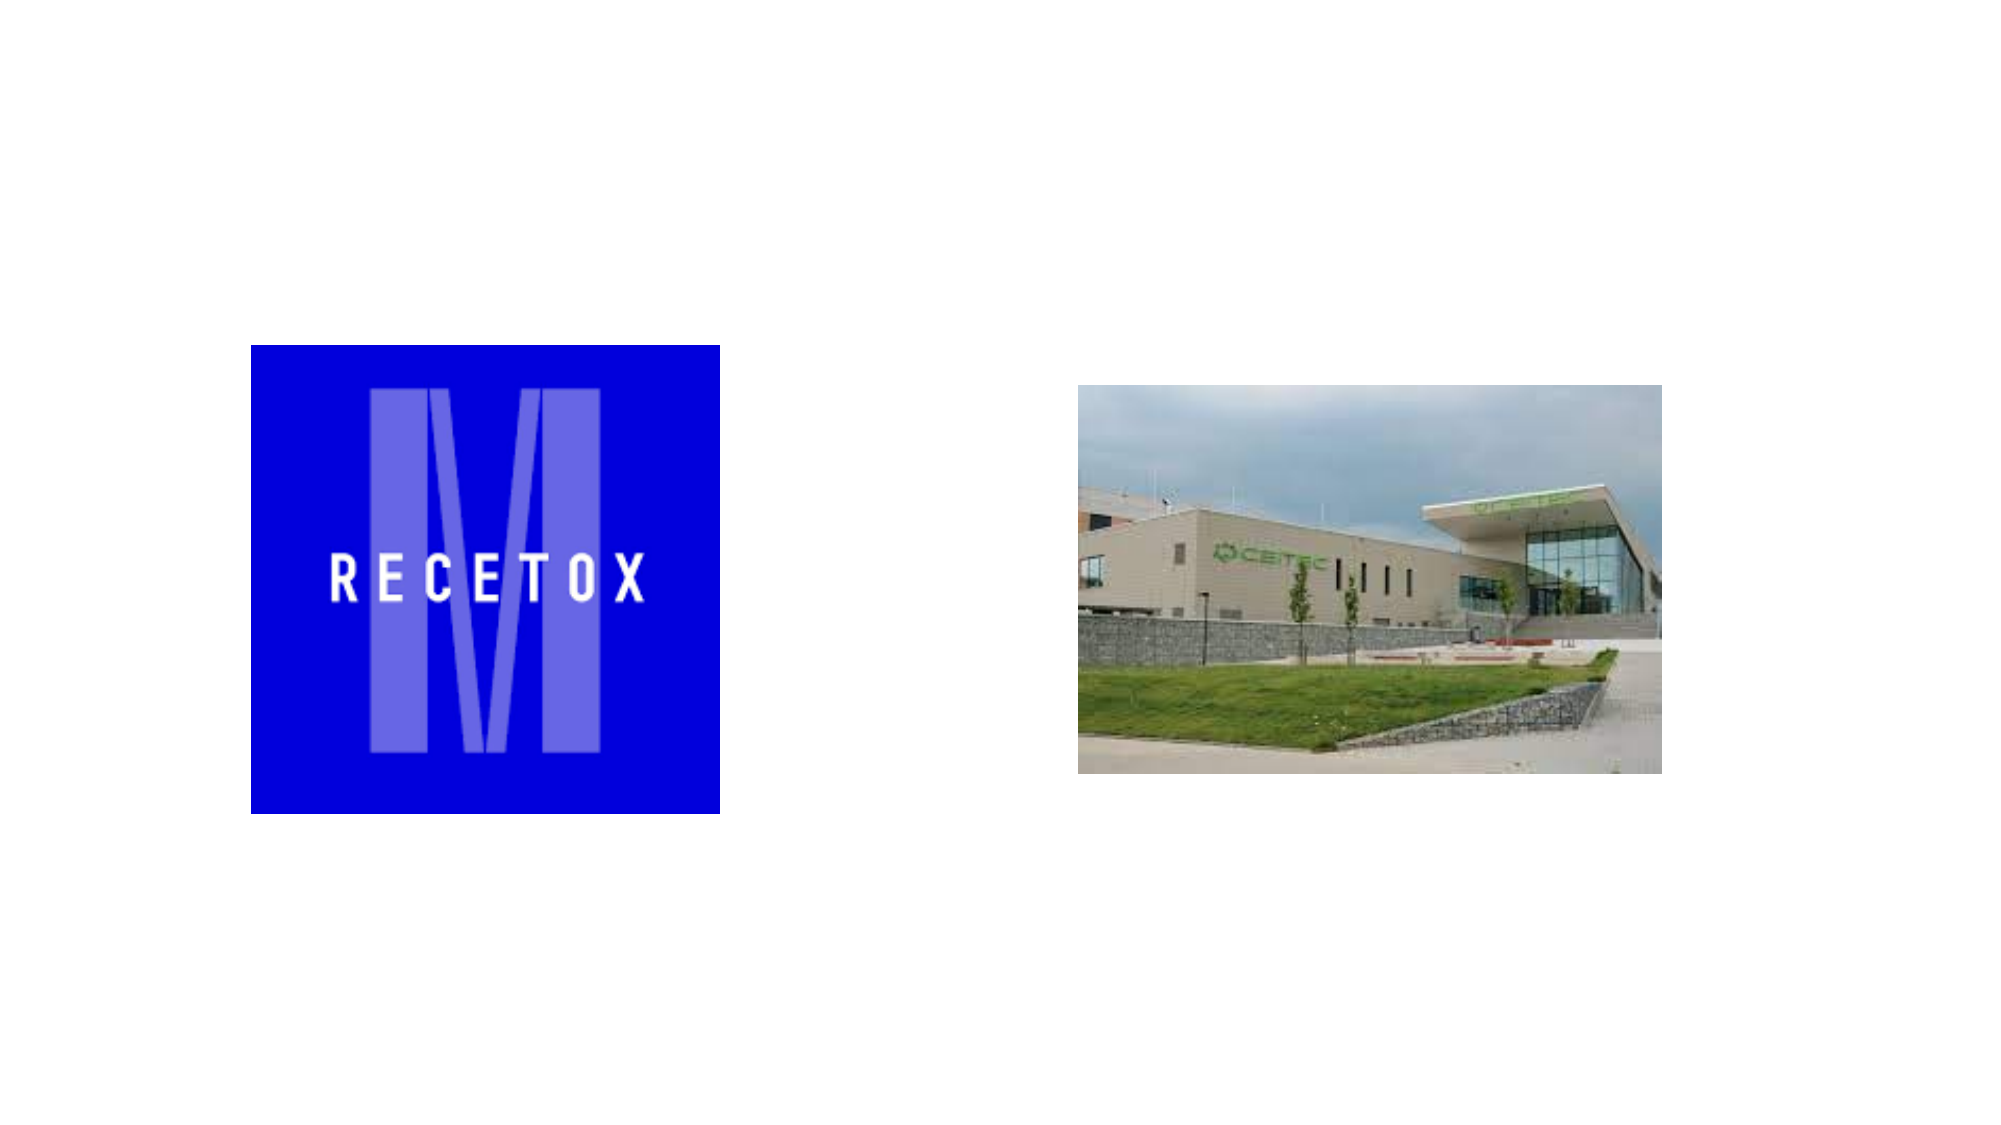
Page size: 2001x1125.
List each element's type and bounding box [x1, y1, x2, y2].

picture [251, 345, 720, 814]
picture [1078, 385, 1662, 774]
